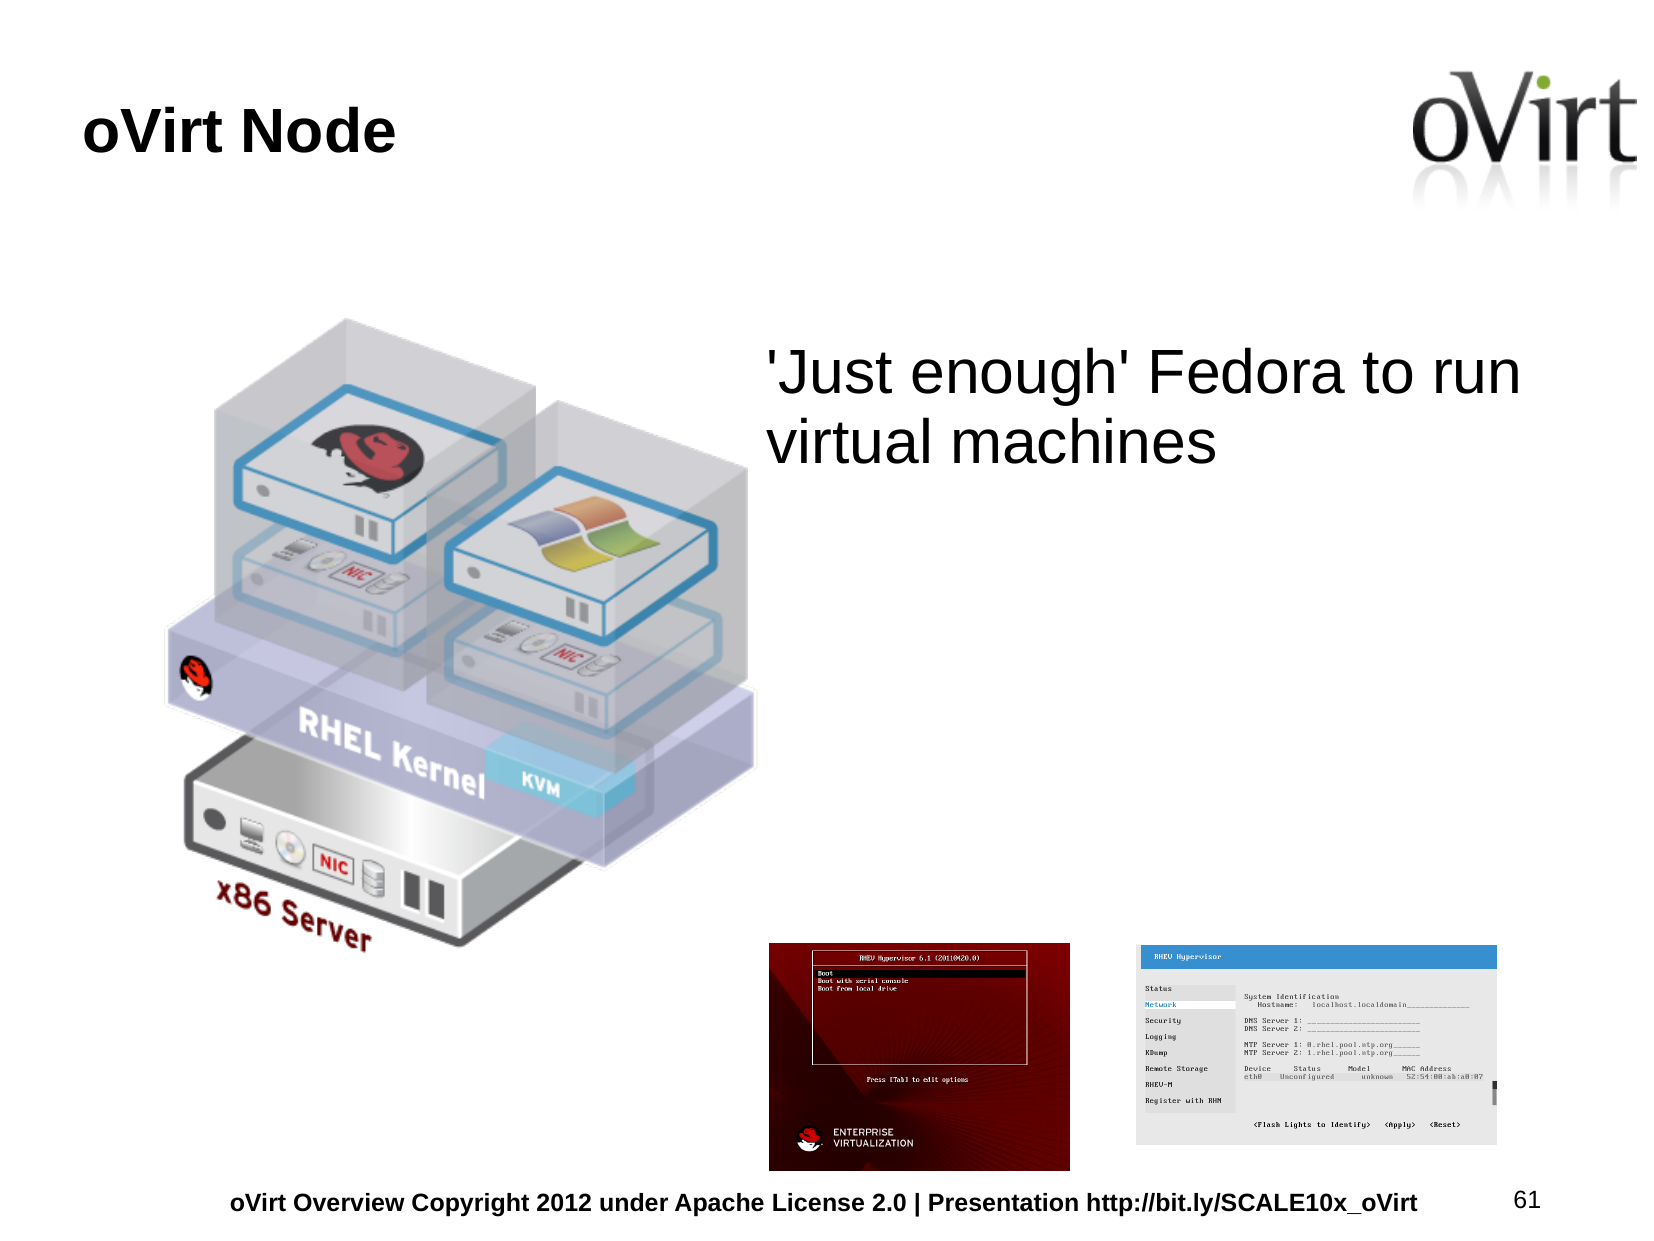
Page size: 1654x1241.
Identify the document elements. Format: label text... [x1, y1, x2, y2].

picture [1136, 945, 1497, 1146]
picture [141, 317, 759, 966]
list 'Just enough' Fedora to run virtual machines [766, 337, 1621, 526]
picture [769, 943, 1070, 1171]
picture [1571, 63, 1637, 212]
title oVirt Node [82, 37, 1571, 226]
